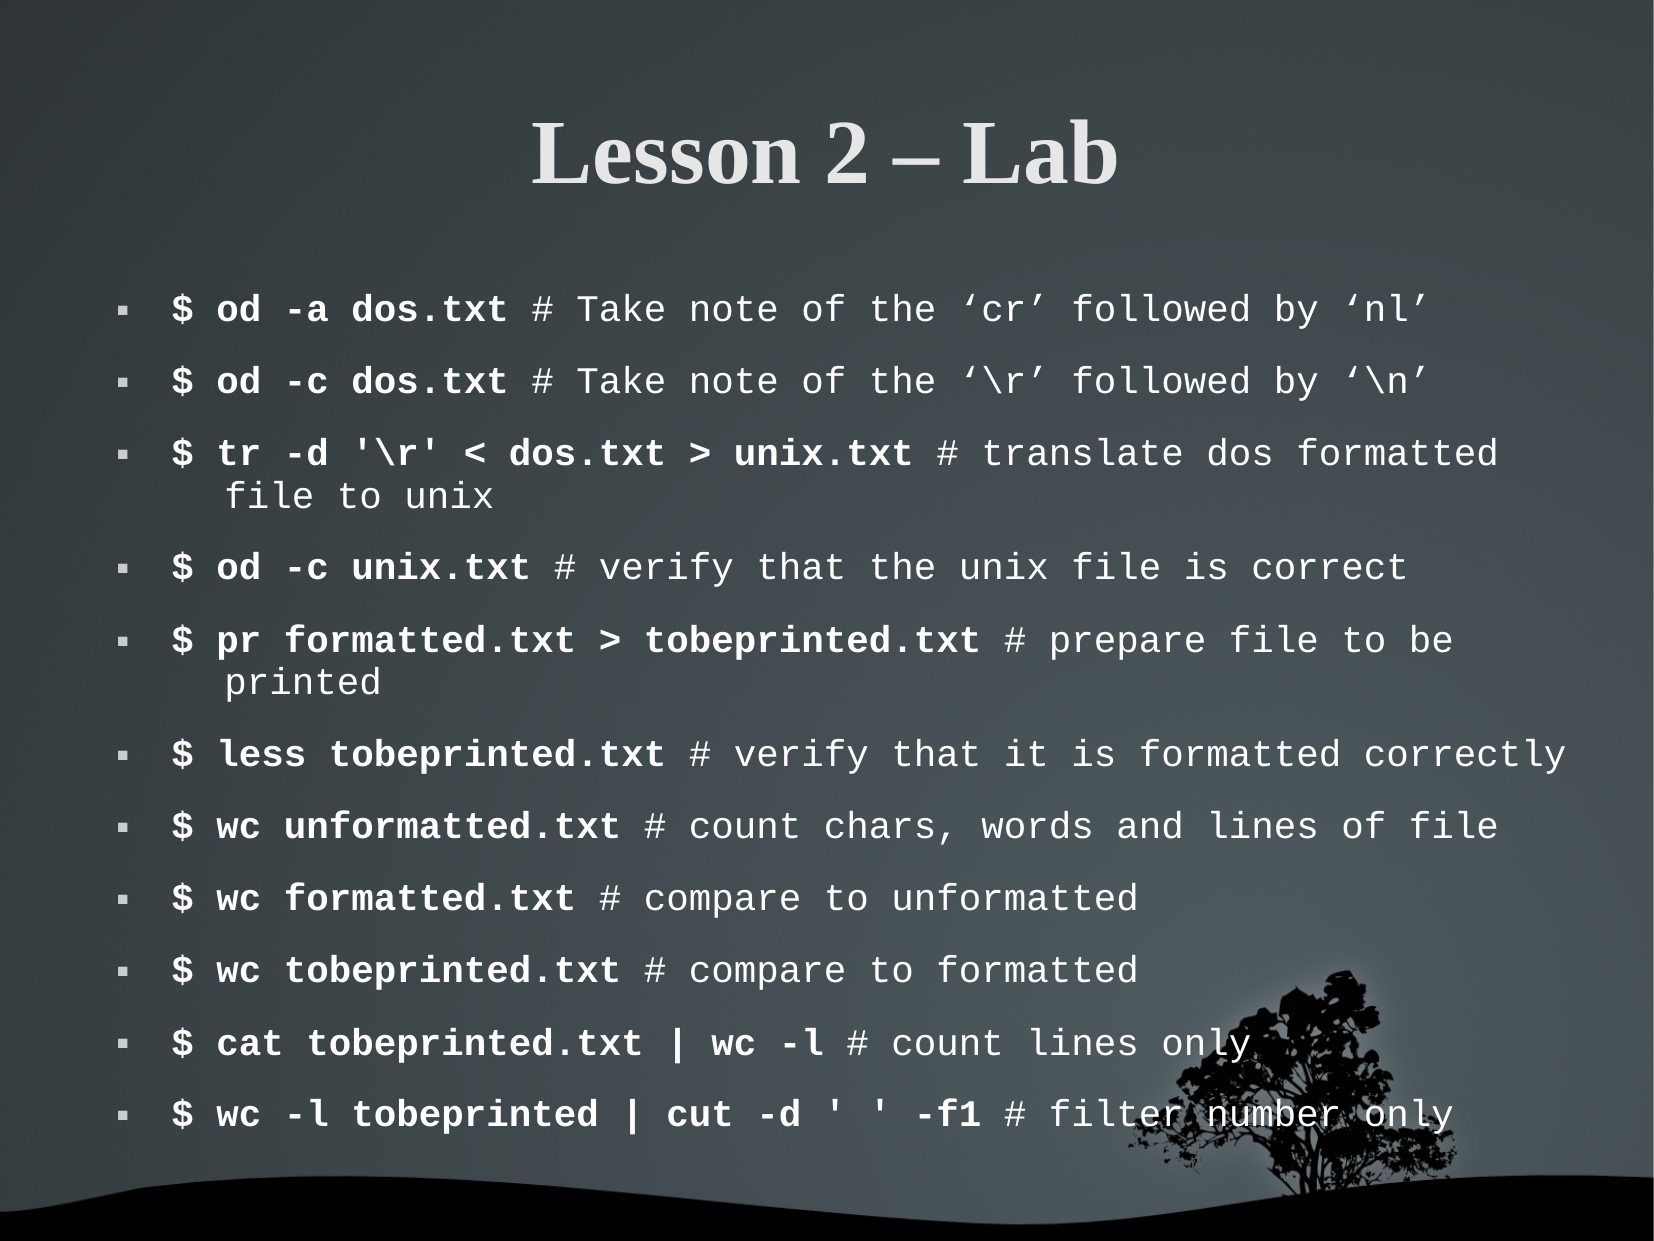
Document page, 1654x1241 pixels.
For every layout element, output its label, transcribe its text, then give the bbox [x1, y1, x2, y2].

title Lesson 2 – Lab [82, 49, 1571, 257]
list $ od -a dos.txt # Take note of the ‘cr’ followed by ‘nl’ $ od -c dos.txt # Take note of the ‘\r’ followed by ‘\n’ $ tr -d '\r' < dos.txt > unix.txt # translate dos formatted file to unix $ od -c unix.txt # verify that the unix file is correct $ pr formatted.txt > tobeprinted.txt # prepare file to be printed $ less tobeprinted.txt # verify that it is formatted correctly $ wc unformatted.txt # count chars, words and lines of file $ wc formatted.txt # compare to unformatted $ wc tobeprinted.txt # compare to formatted $ cat tobeprinted.txt | wc -l # count lines only $ wc -l tobeprinted | cut -d ' ' -f1 # filter number only [82, 290, 1571, 1139]
picture [0, 0, 1654, 1241]
